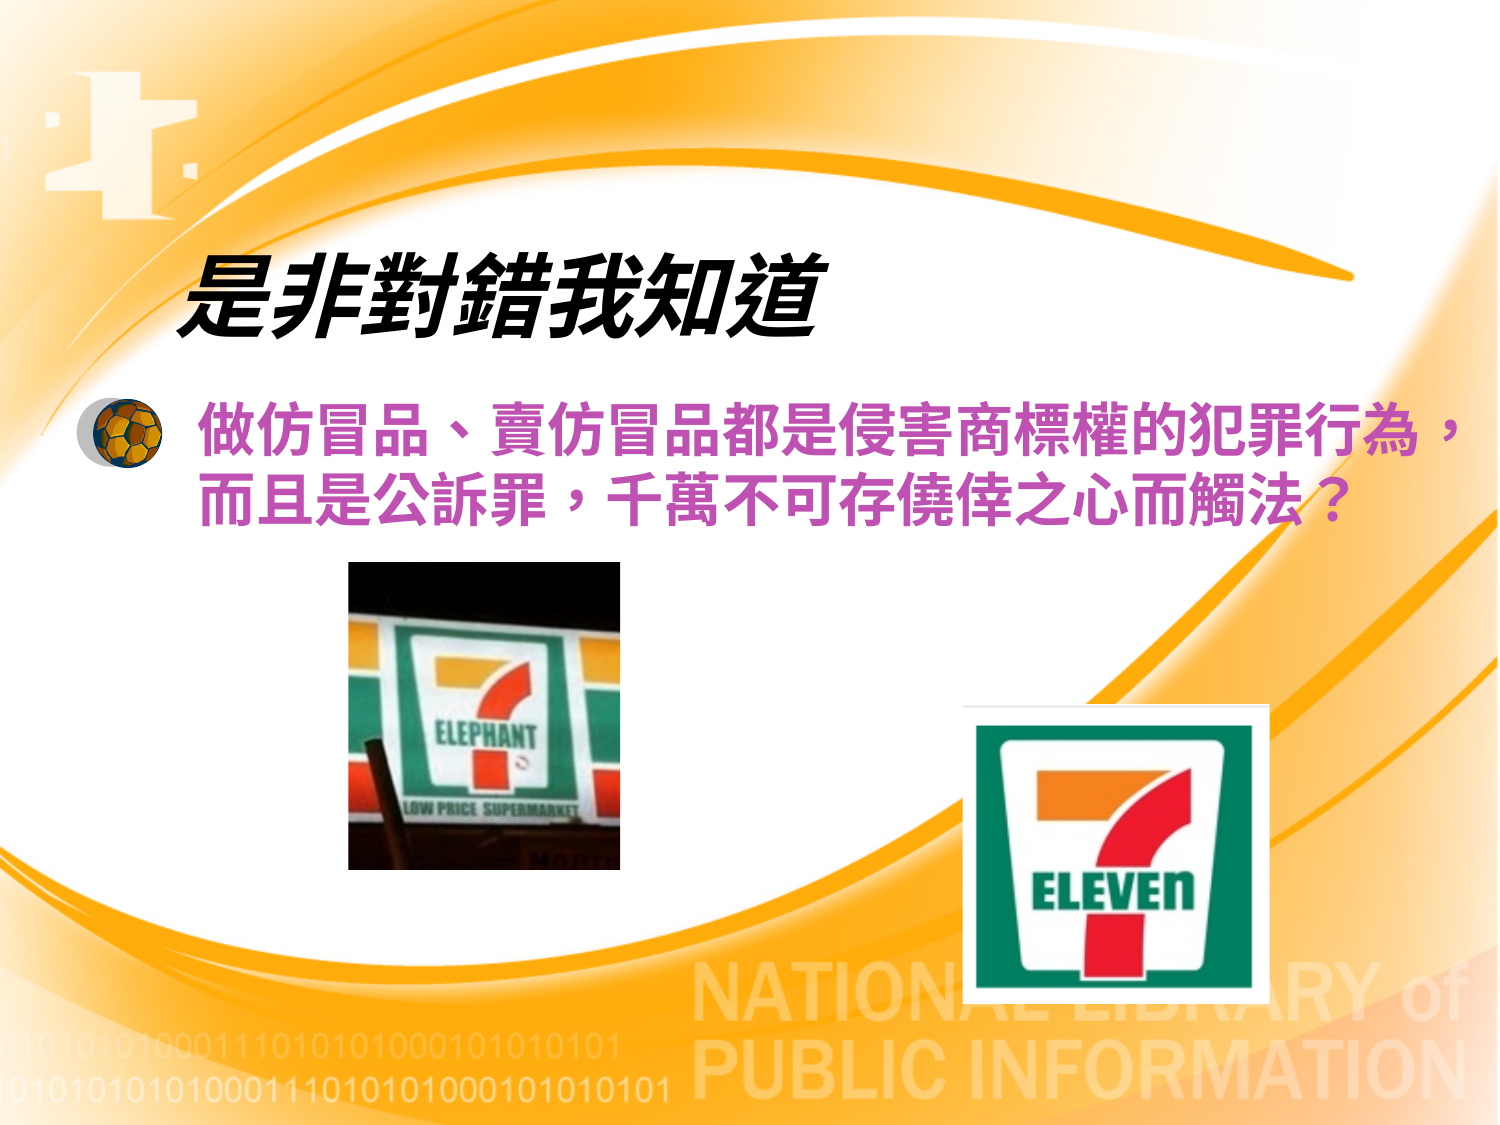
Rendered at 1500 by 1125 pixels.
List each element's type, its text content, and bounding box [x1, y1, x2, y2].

picture [76, 397, 163, 469]
picture [962, 704, 1270, 1004]
title 是非對錯我知道 [159, 231, 833, 339]
picture [348, 562, 621, 870]
text_box 做仿冒品、賣仿冒品都是侵害商標權的犯罪行為， 而且是公訴罪，千萬不可存僥倖之心而觸法？ [183, 385, 1500, 540]
